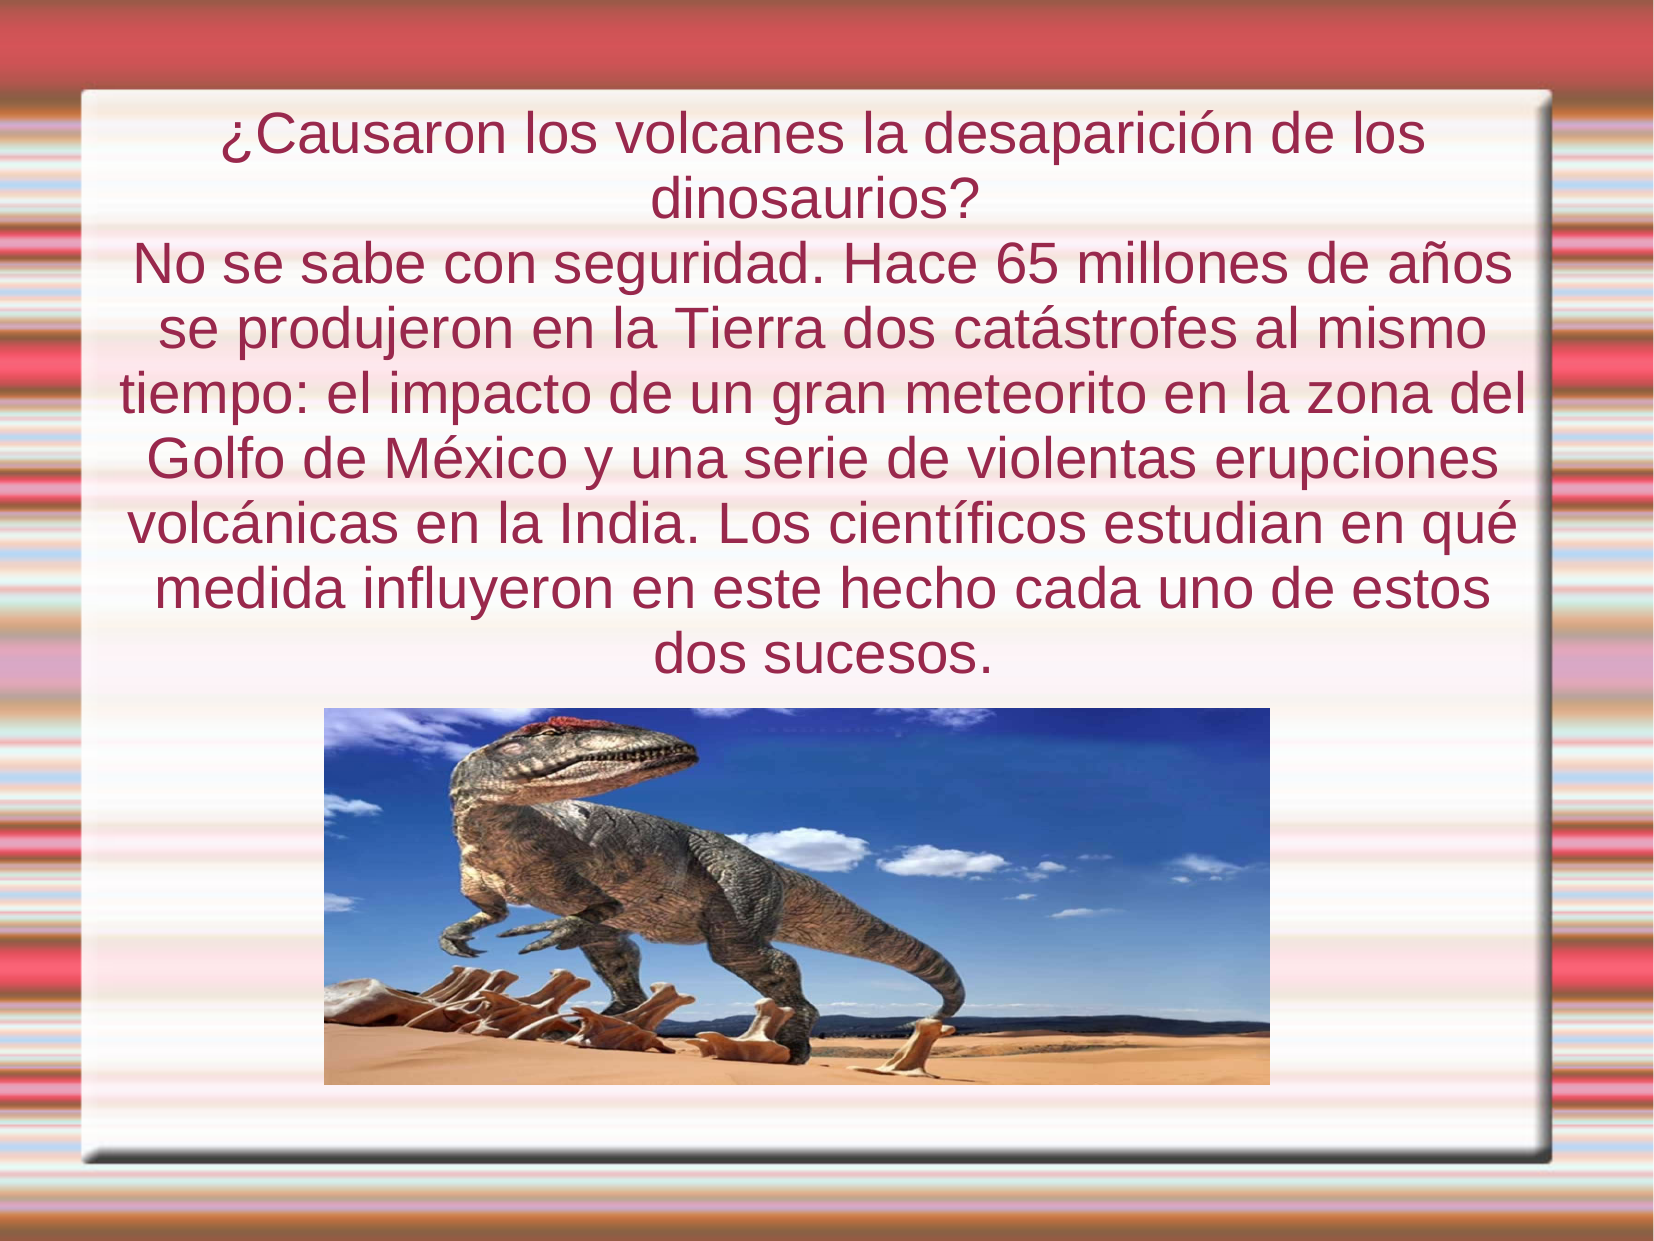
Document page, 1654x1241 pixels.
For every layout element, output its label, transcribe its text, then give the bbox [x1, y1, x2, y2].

subtitle ¿Causaron los volcanes la desaparición de los dinosaurios? No se sabe con seguridad. Hace 65 millones de años se produjeron en la Tierra dos catástrofes al mismo tiempo: el impacto de un gran meteorito en la zona del Golfo de México y una serie de violentas erupciones volcánicas en la India. Los científicos estudian en qué medida influyeron en este hecho cada uno de estos dos sucesos. [118, 102, 1531, 1140]
picture [0, 0, 1654, 1241]
